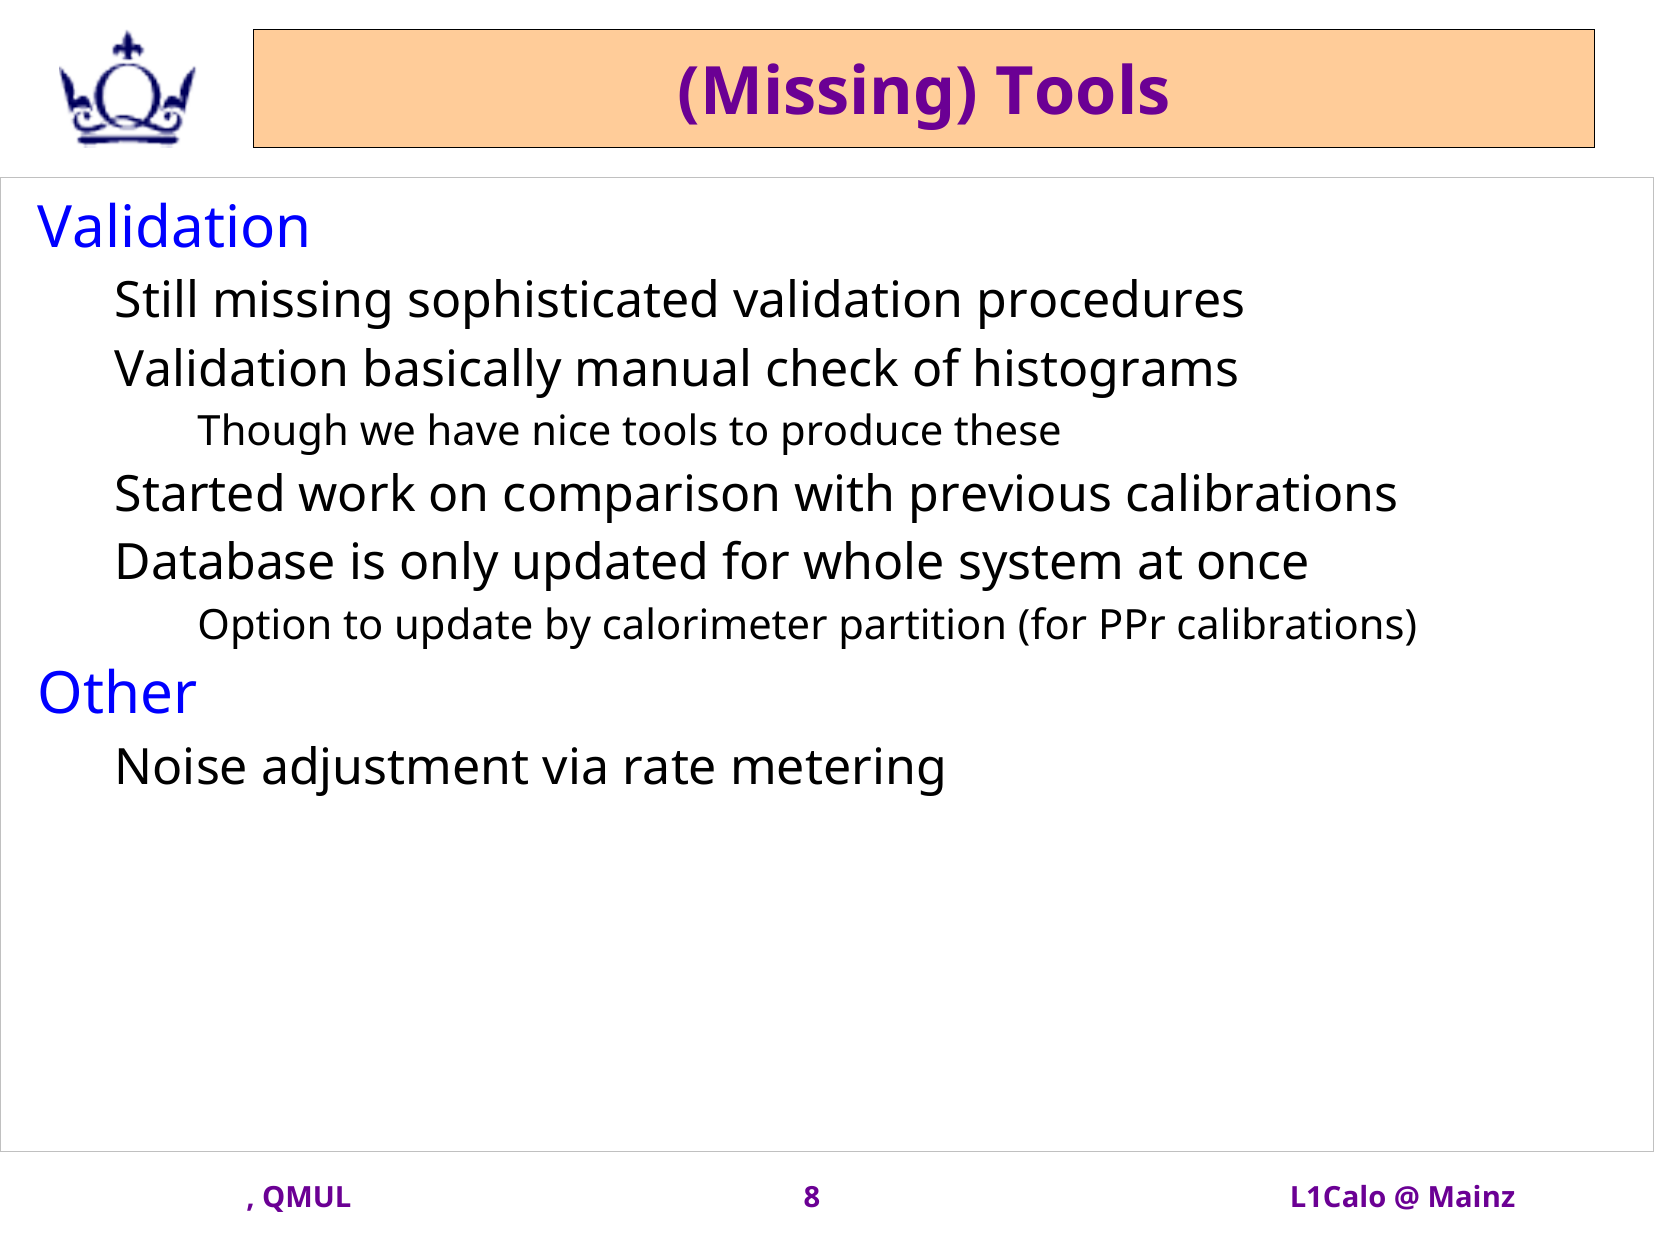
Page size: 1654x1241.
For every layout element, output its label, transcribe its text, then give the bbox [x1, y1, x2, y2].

title (Missing) Tools [253, 29, 1595, 148]
picture [59, 29, 200, 148]
list Validation Still missing sophisticated validation procedures Validation basically manual check of histograms Though we have nice tools to produce these Started work on comparison with previous calibrations Database is only updated for whole system at once Option to update by calorimeter partition (for PPr calibrations) Other Noise adjustment via rate metering [20, 185, 1632, 1152]
